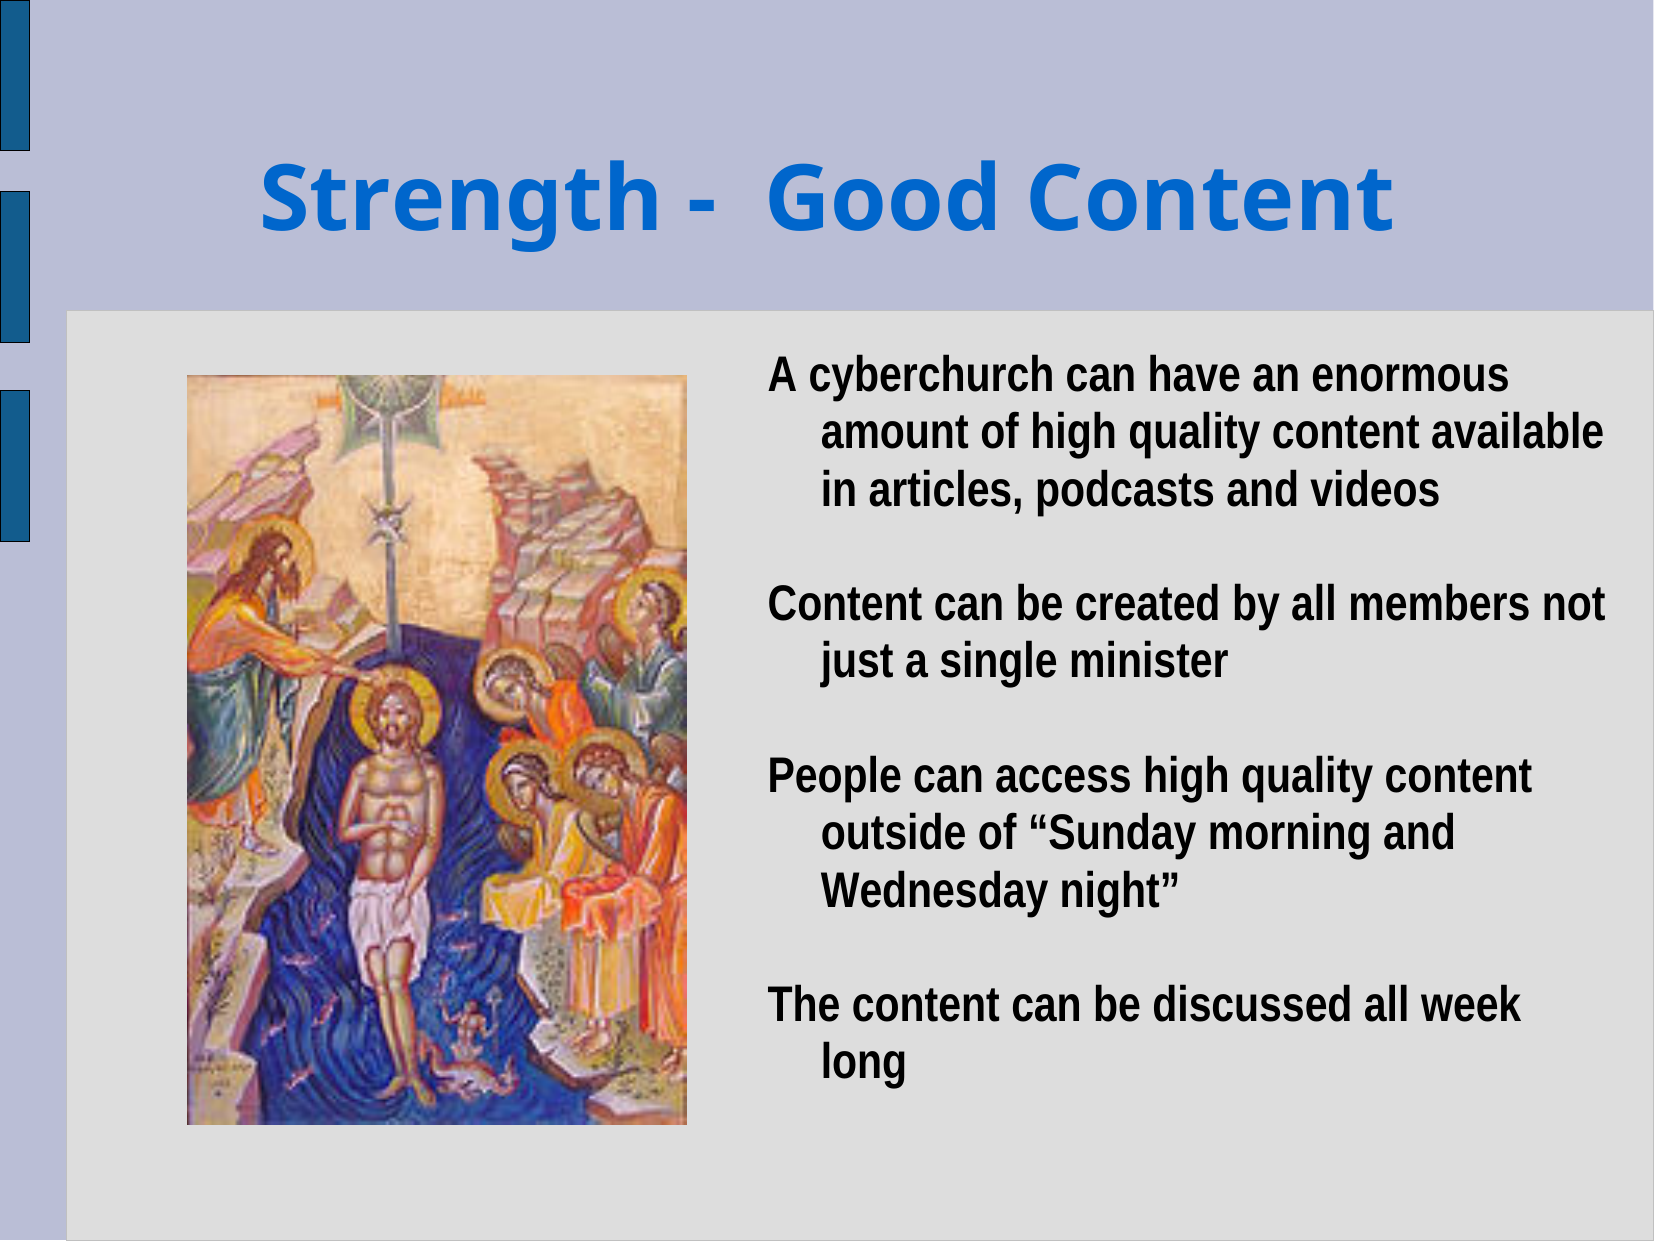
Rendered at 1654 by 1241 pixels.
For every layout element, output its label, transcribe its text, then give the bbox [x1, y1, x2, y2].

list A cyberchurch can have an enormous amount of high quality content available in articles, podcasts and videos Content can be created by all members not just a single minister People can access high quality content outside of “Sunday morning and Wednesday night” The content can be discussed all week long [750, 344, 1613, 1127]
title Strength - Good Content [121, 91, 1534, 299]
picture [187, 375, 687, 1126]
